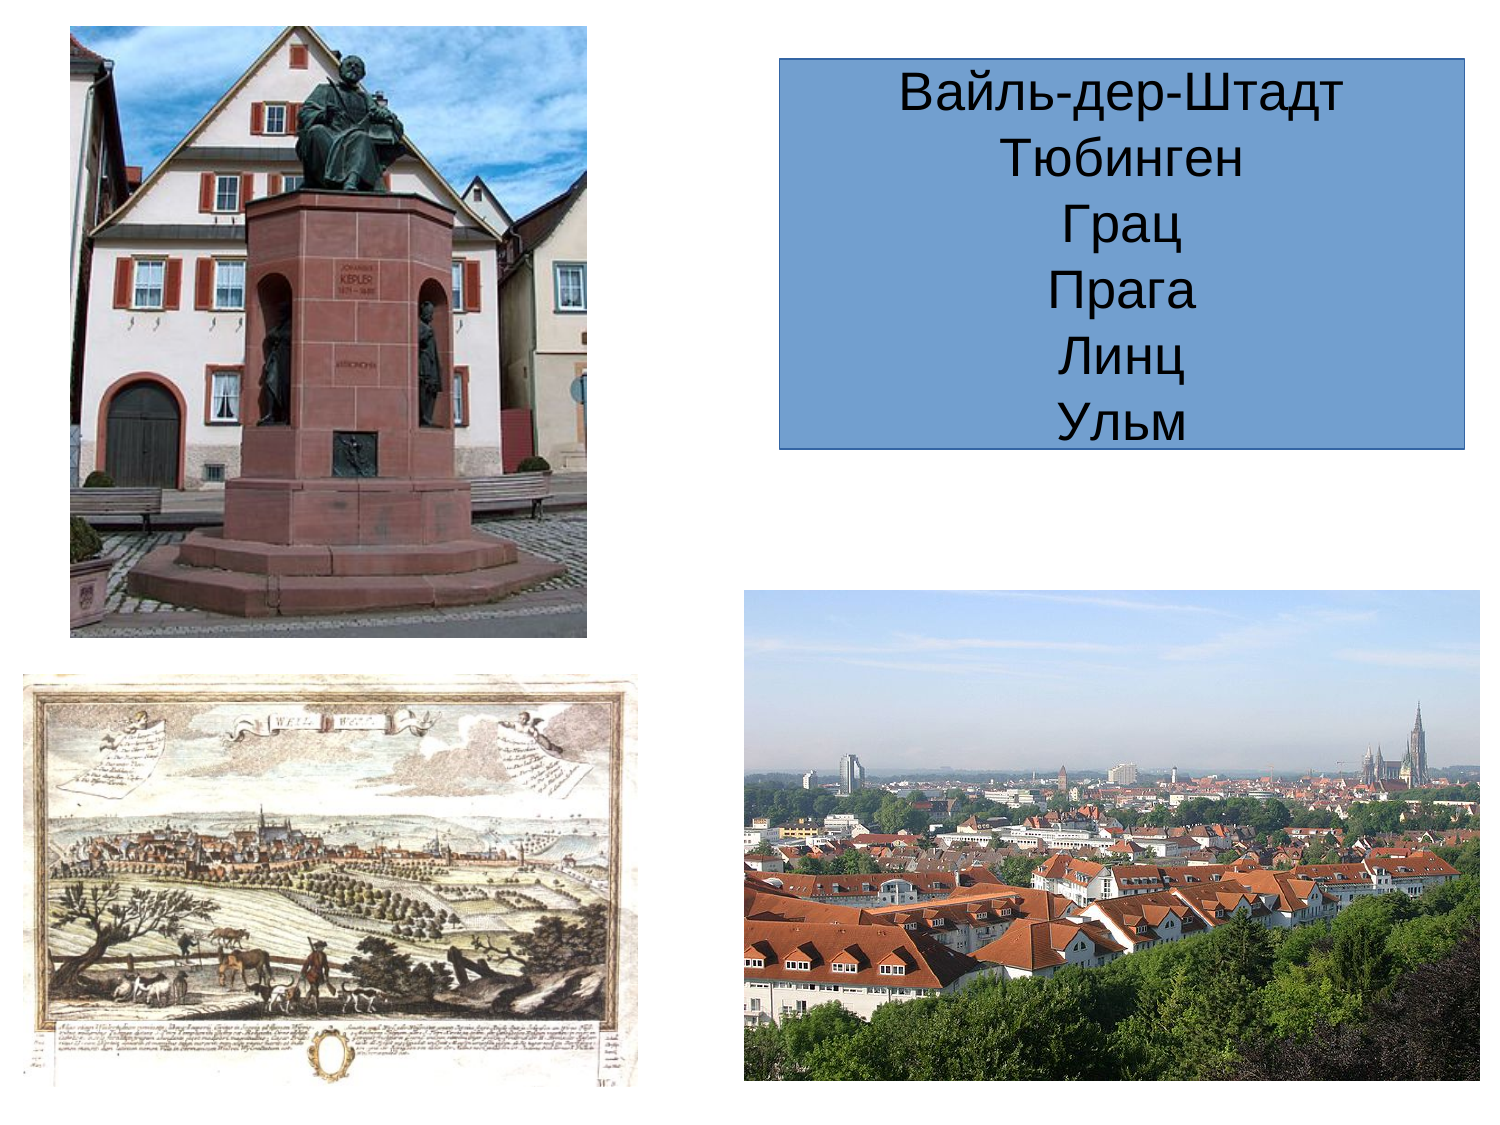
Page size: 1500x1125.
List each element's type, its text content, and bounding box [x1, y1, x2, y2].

picture [23, 674, 638, 1087]
text_box Вайль-дер-Штадт Тюбинген Грац Прага Линц Ульм [779, 59, 1465, 449]
picture [744, 590, 1480, 1081]
picture [70, 26, 587, 638]
